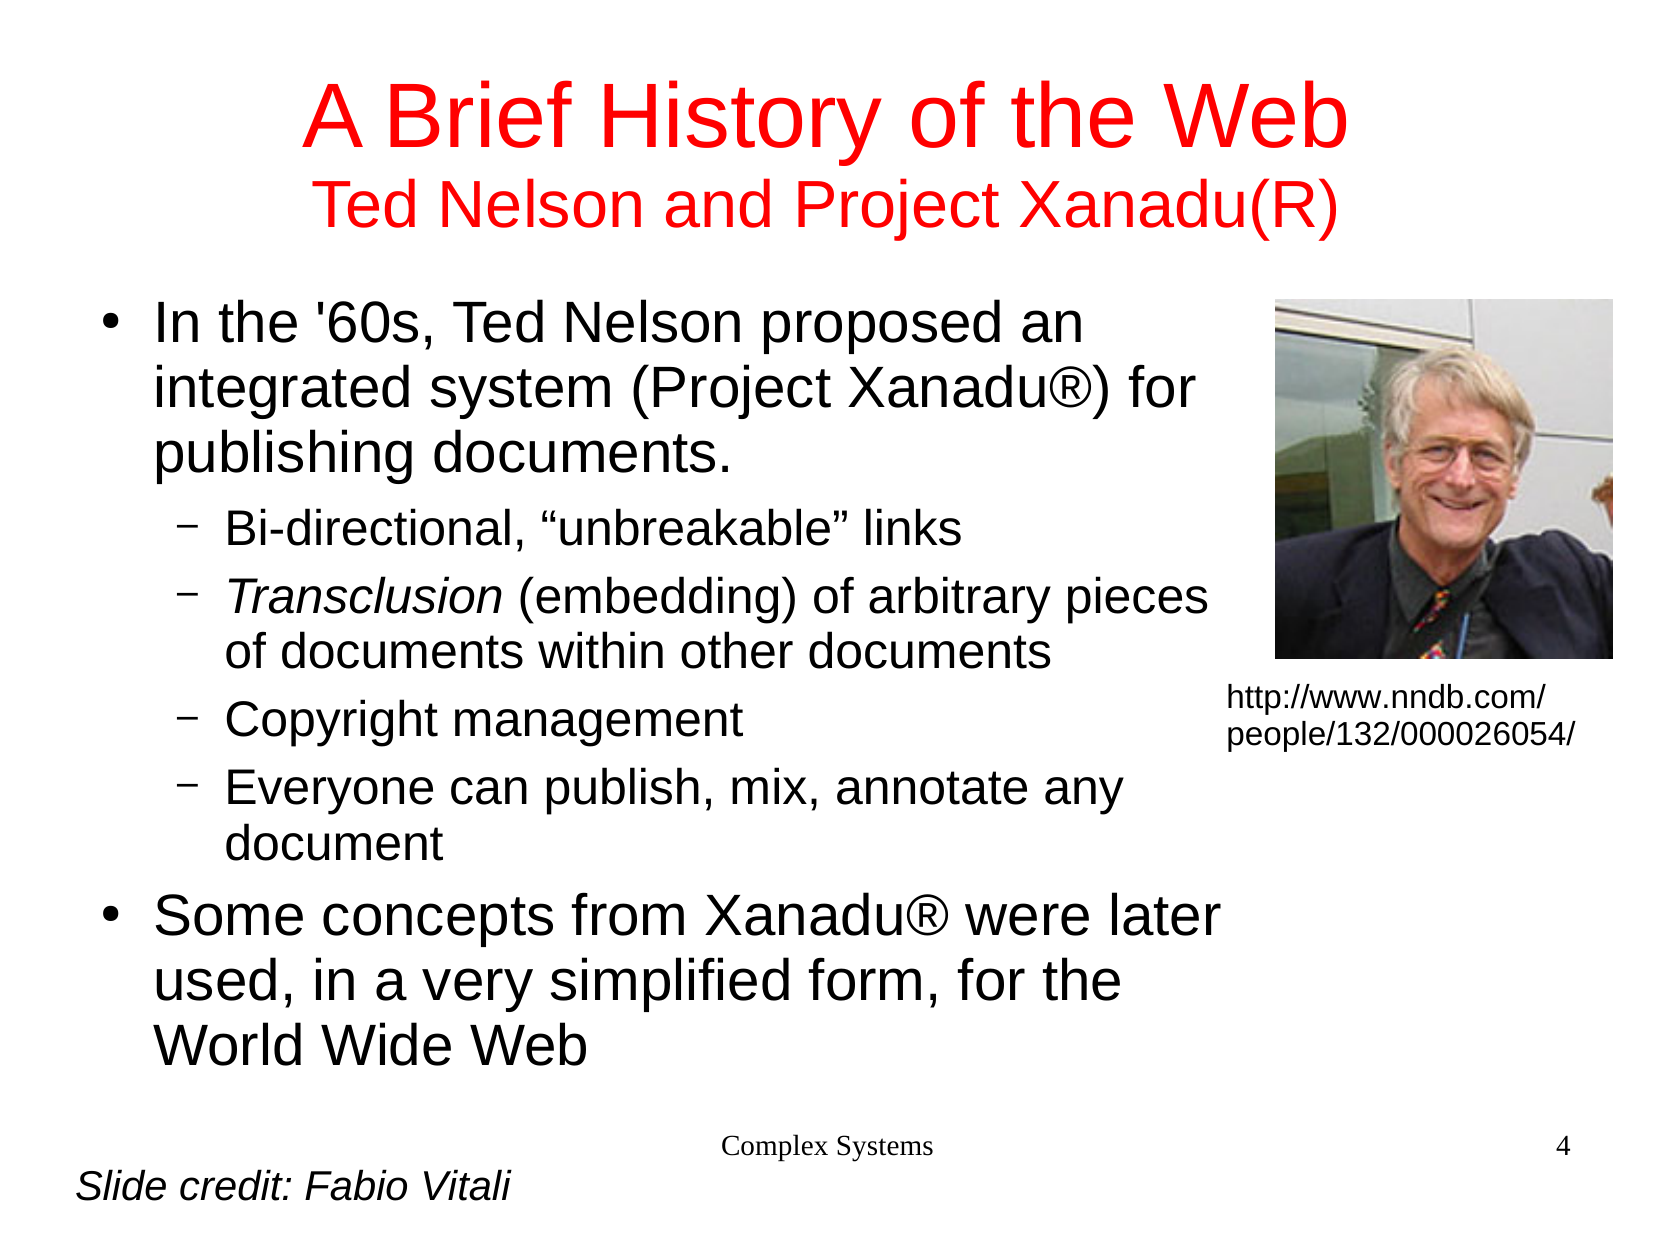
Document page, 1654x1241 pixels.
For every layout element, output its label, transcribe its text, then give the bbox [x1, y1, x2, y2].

list In the '60s, Ted Nelson proposed an integrated system (Project Xanadu®) for publishing documents. Bi-directional, “unbreakable” links Transclusion (embedding) of arbitrary pieces of documents within other documents Copyright management Everyone can publish, mix, annotate any document Some concepts from Xanadu® were later used, in a very simplified form, for the World Wide Web [82, 290, 1238, 1109]
text_box Slide credit: Fabio Vitali [75, 1162, 563, 1210]
picture [1275, 299, 1613, 659]
title A Brief History of the Web Ted Nelson and Project Xanadu(R) [82, 49, 1571, 257]
text_box http://www.nndb.com/people/132/000026054/ [1226, 678, 1646, 753]
